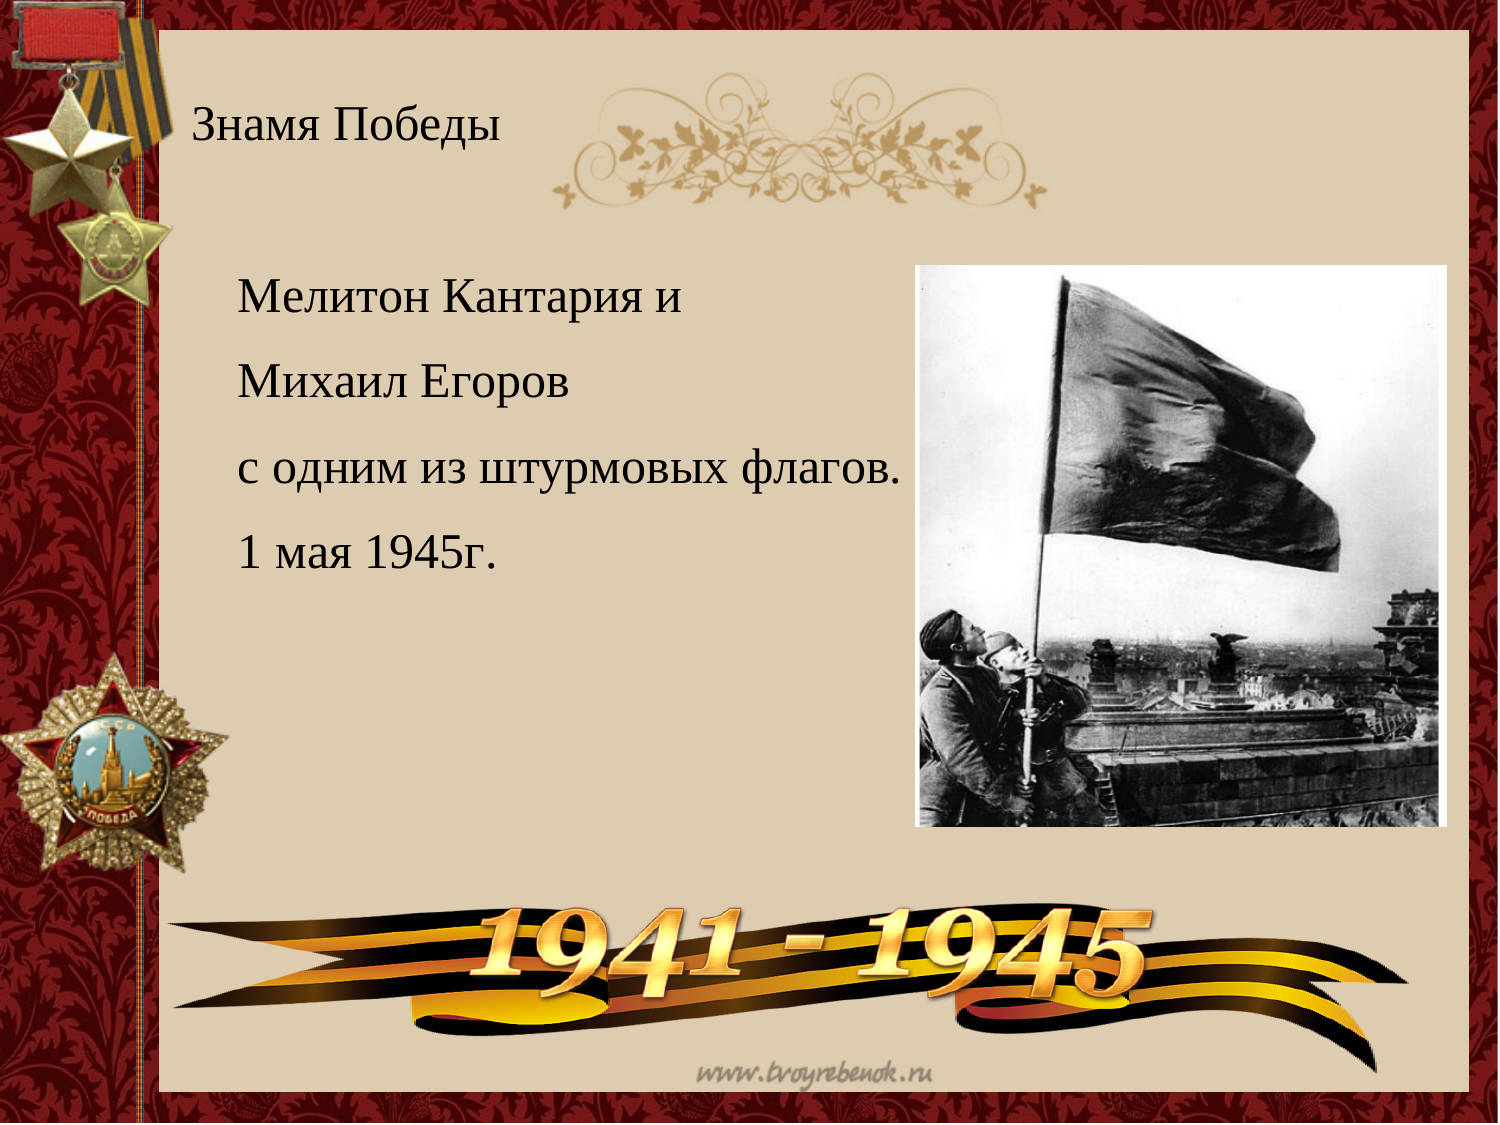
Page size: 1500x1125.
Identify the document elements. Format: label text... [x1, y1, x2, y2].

title Знамя Победы [177, 88, 650, 207]
picture [0, 0, 1498, 1123]
list Мелитон Кантария и Михаил Егоров с одним из штурмовых флагов. 1 мая 1945г. [236, 263, 1425, 827]
